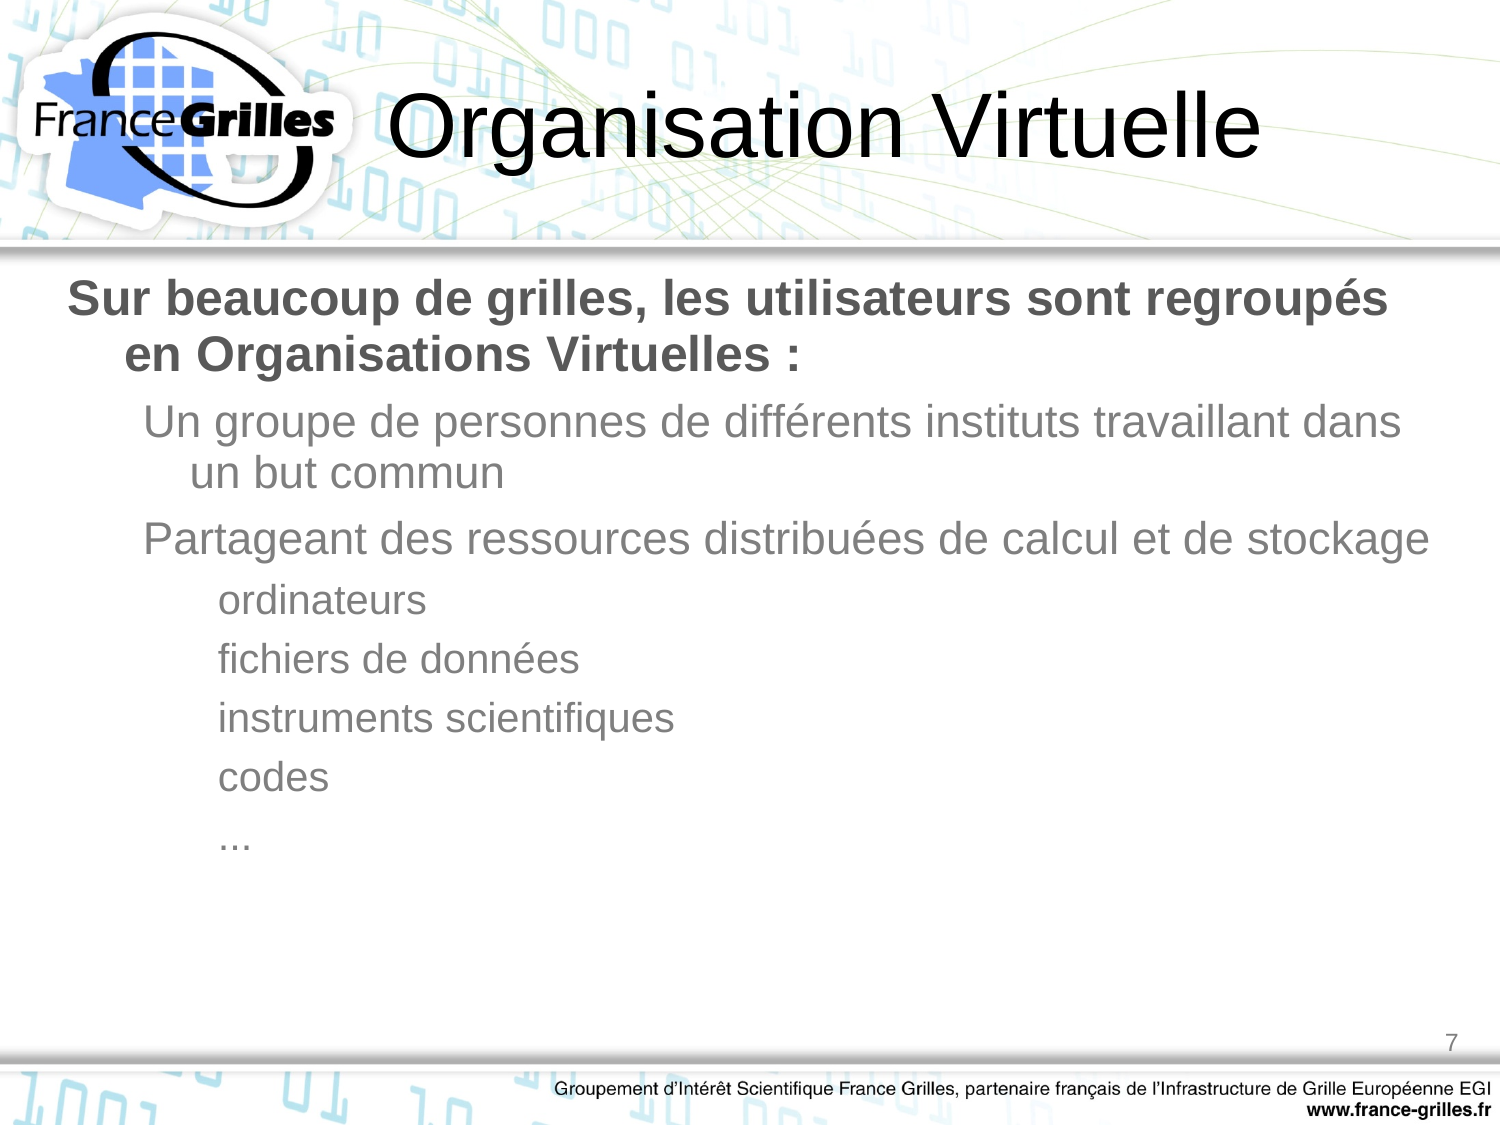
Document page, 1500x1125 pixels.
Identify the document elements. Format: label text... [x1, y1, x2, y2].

title Organisation Virtuelle [372, 7, 1459, 244]
picture [0, 0, 1500, 1125]
list Sur beaucoup de grilles, les utilisateurs sont regroupés en Organisations Virtuelles : Un groupe de personnes de différents instituts travaillant dans un but commun Partageant des ressources distribuées de calcul et de stockage ordinateurs fichiers de données instruments scientifiques codes ... [53, 262, 1459, 1024]
